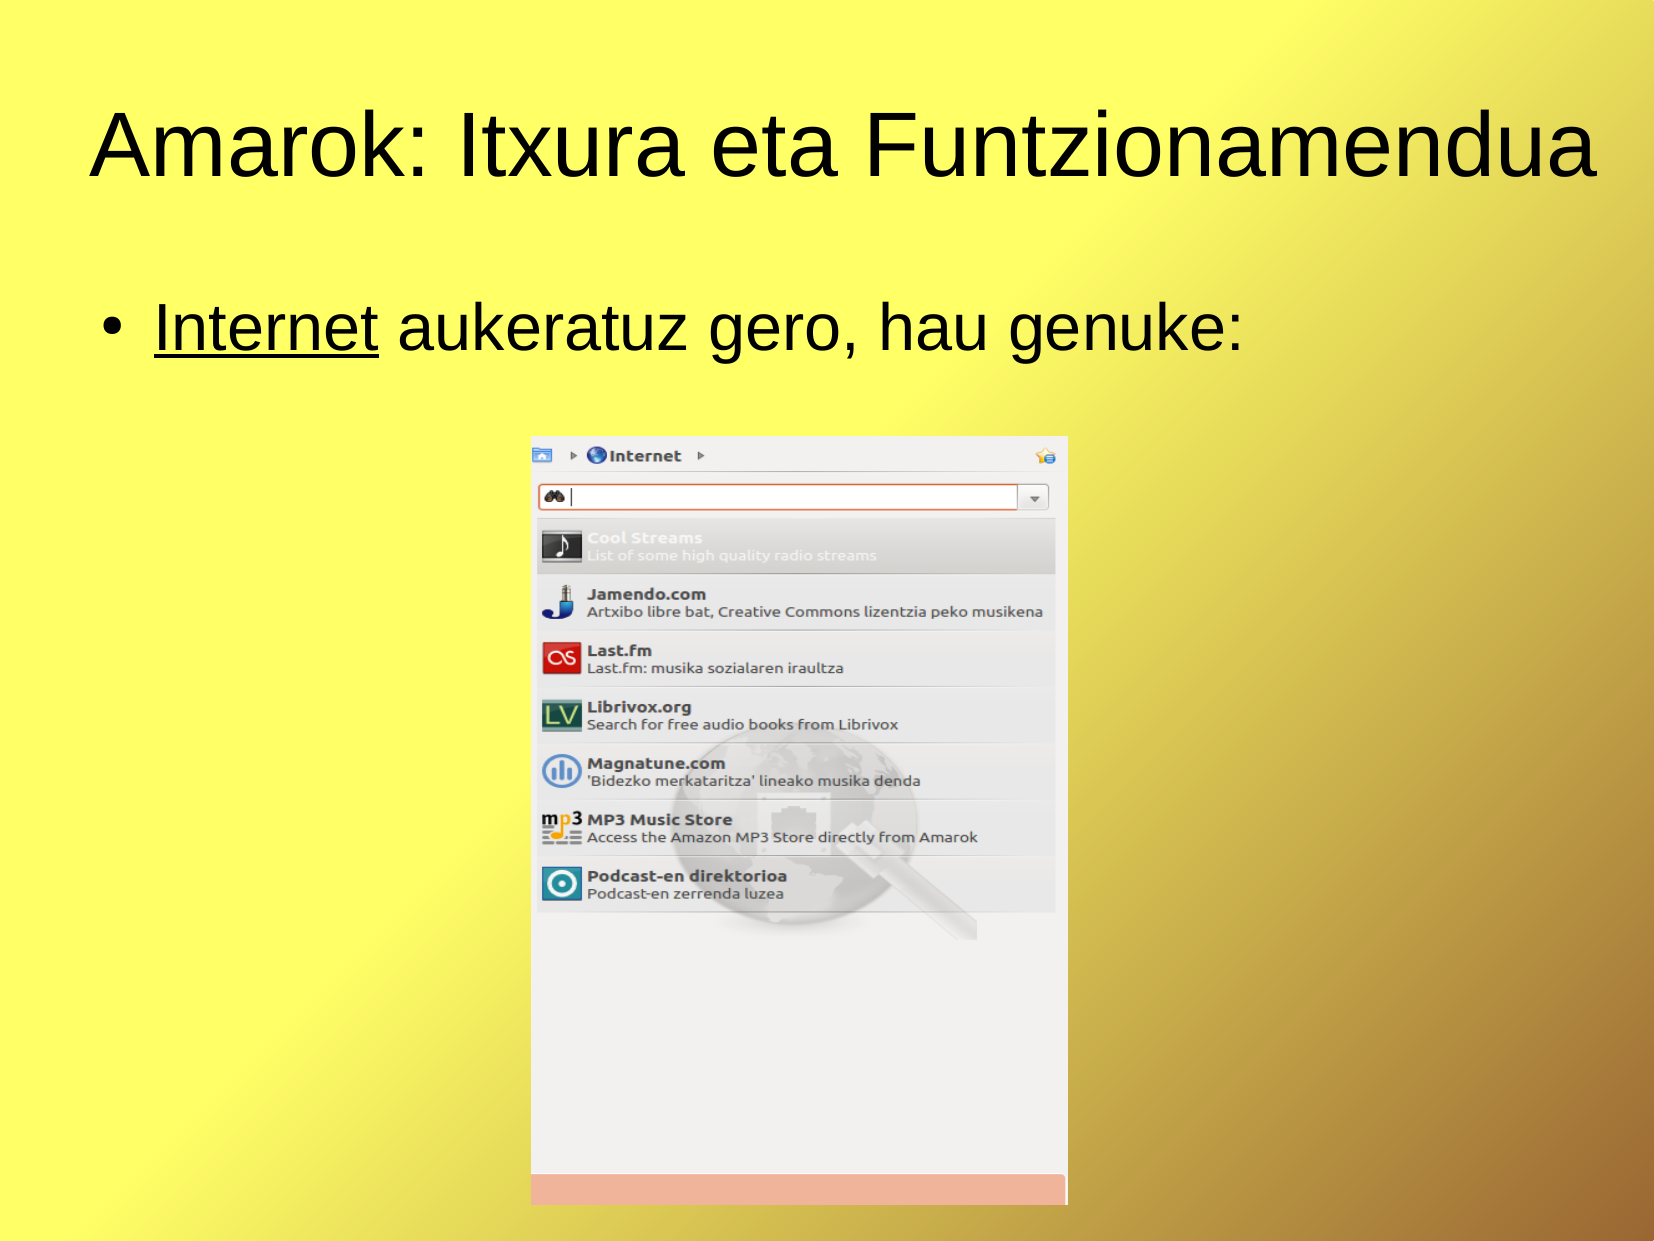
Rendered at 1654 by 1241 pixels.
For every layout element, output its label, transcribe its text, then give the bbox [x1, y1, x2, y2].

title Amarok: Itxura eta Funtzionamendua [82, 40, 1607, 249]
picture [531, 436, 1068, 1205]
list Internet aukeratuz gero, hau genuke: [82, 290, 1538, 1010]
